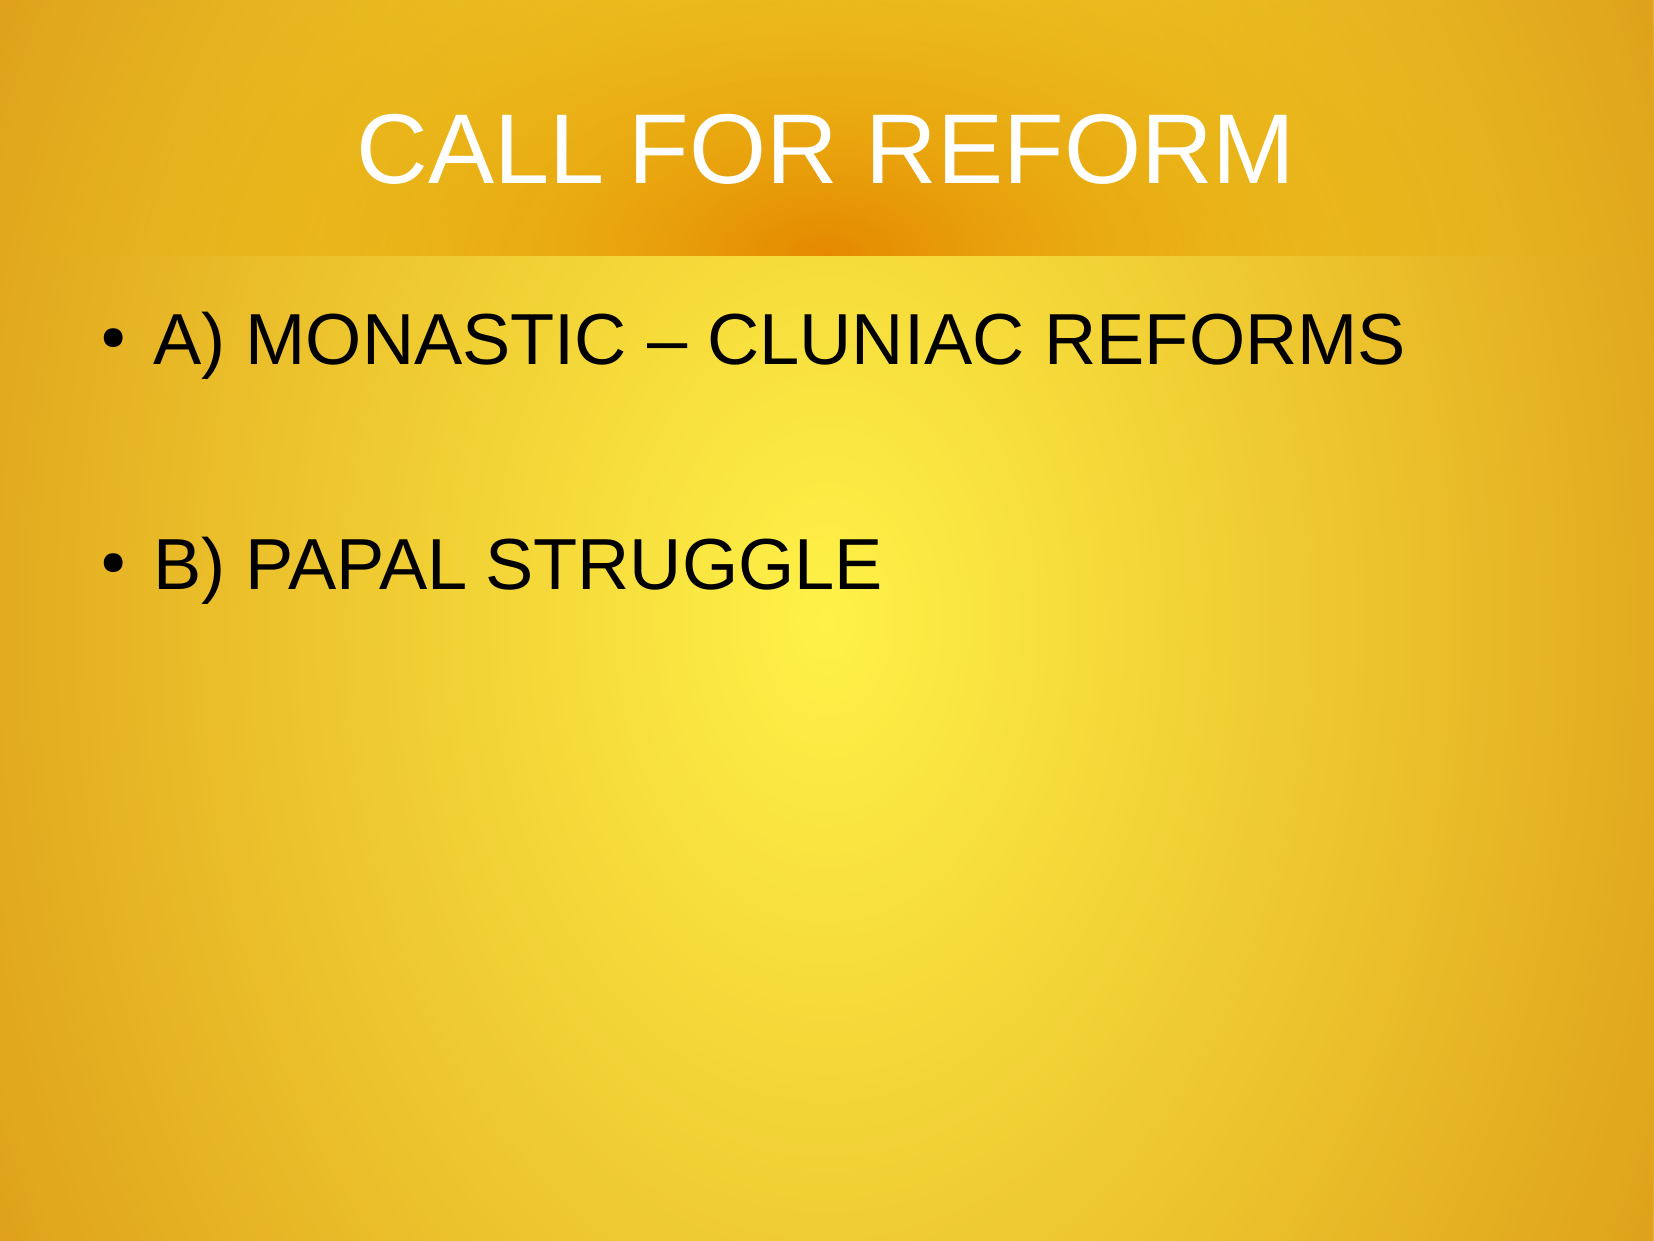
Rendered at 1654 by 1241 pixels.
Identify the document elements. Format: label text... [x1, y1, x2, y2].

title CALL FOR REFORM [82, 47, 1571, 252]
list A) MONASTIC – CLUNIAC REFORMS B) PAPAL STRUGGLE [82, 299, 1571, 1019]
